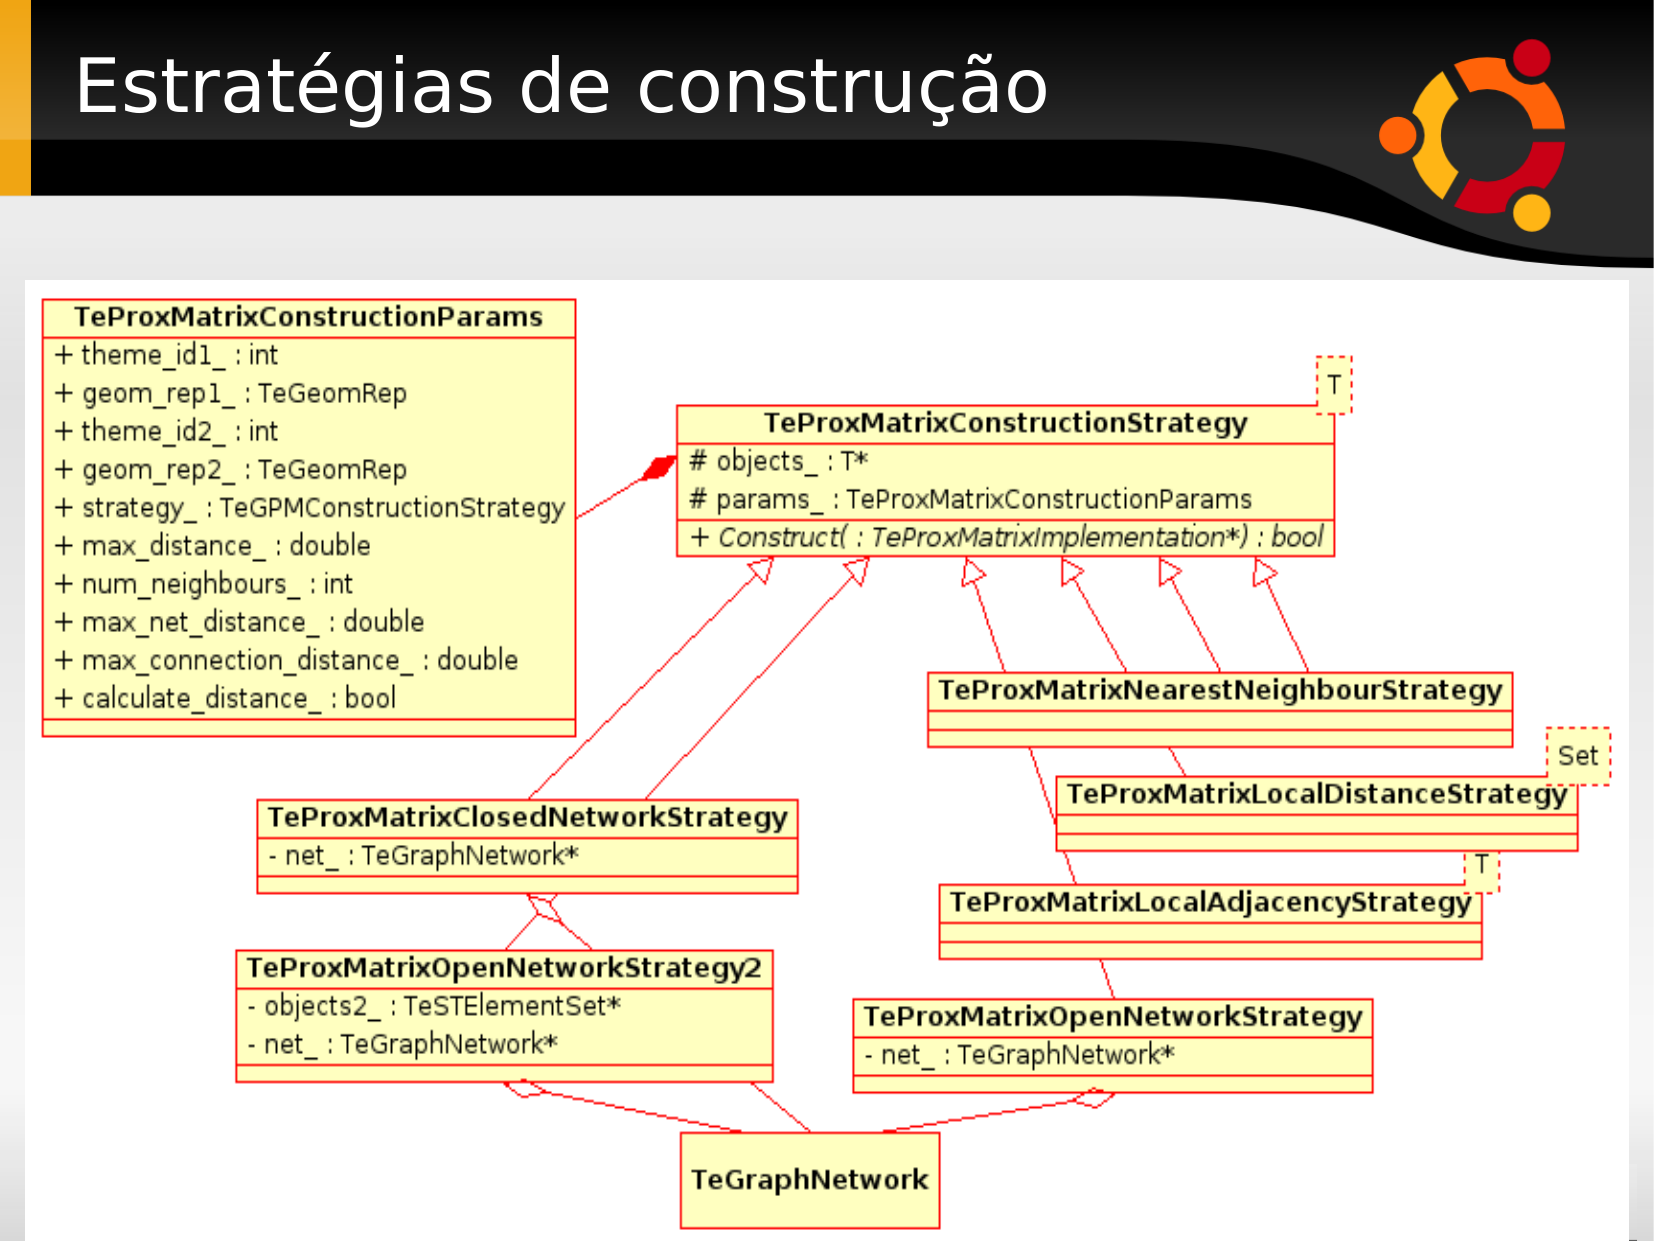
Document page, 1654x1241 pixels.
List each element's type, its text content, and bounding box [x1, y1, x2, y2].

text_box Estratégias de construção [59, 35, 1418, 138]
picture [0, 0, 1654, 1241]
